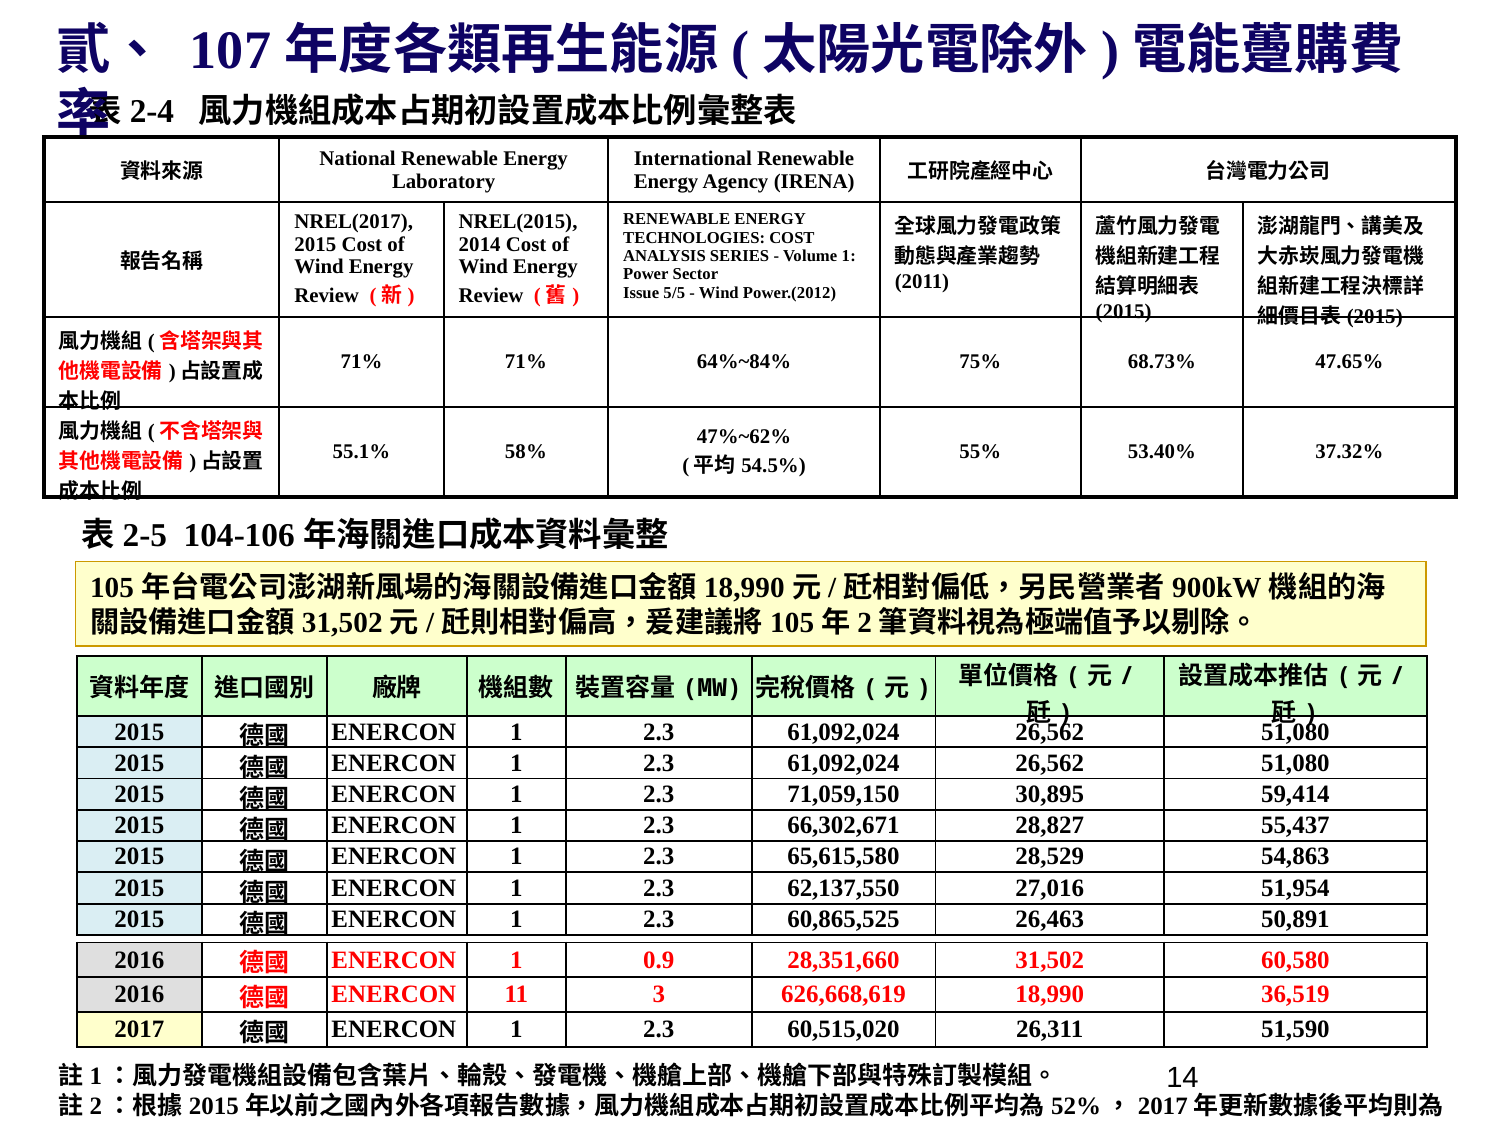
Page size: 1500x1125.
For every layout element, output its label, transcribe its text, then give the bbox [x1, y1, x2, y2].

table_cell 30,895 [936, 779, 1163, 809]
table_cell 報告名稱 [46, 203, 278, 316]
table_header 工研院產經中心 [881, 139, 1080, 201]
table_cell 1 [468, 873, 565, 903]
table_cell 58% [445, 408, 607, 495]
table_cell ENERCON [328, 842, 466, 871]
table_cell ENERCON [328, 873, 466, 903]
text_box 註1：風力發電機組設備包含葉片、輪殼、發電機、機艙上部、機艙下部與特殊訂製模組。 註2：根據2015年以前之國內外各項報告數據，風力機組成本占期初設置成本比例平均為52%，2017年更新數據後平均則為51%。 [43, 1052, 1483, 1125]
table_cell 51,080 [1165, 748, 1426, 778]
table_cell 62,137,550 [753, 873, 935, 903]
table_cell 德國 [203, 1013, 326, 1046]
table_cell 德國 [203, 779, 326, 809]
table_cell 風力機組(含塔架與其他機電設備)占設置成本比例 [46, 318, 278, 406]
text_box <編號> [1151, 1051, 1500, 1125]
table_cell 68.73% [1082, 318, 1242, 406]
table_cell 55.1% [280, 408, 443, 495]
table_cell 2.3 [567, 1013, 751, 1046]
table_header 28,351,660 [753, 943, 935, 976]
table_cell 澎湖龍門、講美及大赤崁風力發電機組新建工程決標詳細價目表(2015) [1244, 203, 1454, 316]
table_cell 11 [468, 978, 565, 1011]
table_cell 26,562 [936, 748, 1163, 778]
table_cell 61,092,024 [753, 748, 935, 778]
table_cell ENERCON [328, 1013, 466, 1046]
table_header 1 [468, 943, 565, 976]
table_cell 75% [881, 318, 1080, 406]
table_cell 2.3 [567, 748, 751, 778]
text_box 表2-4 風力機組成本占期初設置成本比例彙整表 [41, 90, 80, 135]
text_box 表2-4 風力機組成本占期初設置成本比例彙整表 [87, 90, 845, 135]
table_header 德國 [203, 943, 326, 976]
table_cell ENERCON [328, 748, 466, 778]
table_header 機組數 [468, 657, 565, 715]
table_cell 59,414 [1165, 779, 1426, 809]
table_cell 64%~84% [609, 318, 879, 406]
table_cell 2.3 [567, 717, 751, 746]
table_cell 55% [881, 408, 1080, 495]
table_cell 66,302,671 [753, 811, 935, 840]
table_cell 27,016 [936, 873, 1163, 903]
table_cell 2.3 [567, 779, 751, 809]
table_header 資料年度 [78, 657, 201, 715]
table_cell 51,590 [1165, 1013, 1426, 1046]
table_cell ENERCON [328, 905, 466, 934]
table_header 進口國別 [203, 657, 326, 715]
table_cell 71% [445, 318, 607, 406]
table_header 裝置容量(MW) [567, 657, 751, 715]
table_cell 71% [280, 318, 443, 406]
table_cell ENERCON [328, 779, 466, 809]
table_cell 2.3 [567, 873, 751, 903]
table_cell 51,954 [1165, 873, 1426, 903]
table_cell 2015 [78, 842, 201, 871]
table_cell 2016 [78, 978, 201, 1011]
table_cell 2.3 [567, 842, 751, 871]
table_cell 61,092,024 [753, 717, 935, 746]
table_cell 德國 [203, 748, 326, 778]
table_header International Renewable Energy Agency (IRENA) [609, 139, 879, 201]
table_cell 2015 [78, 873, 201, 903]
table_cell 1 [468, 717, 565, 746]
table_cell NREL(2015), 2014 Cost of Wind Energy Review (舊) [445, 203, 607, 316]
table_cell 1 [468, 842, 565, 871]
table_cell 德國 [203, 811, 326, 840]
table_cell 37.32% [1244, 408, 1454, 495]
table_cell 626,668,619 [753, 978, 935, 1011]
table_header 完稅價格(元) [753, 657, 935, 715]
table_cell 36,519 [1165, 978, 1426, 1011]
table_cell ENERCON [328, 811, 466, 840]
table_cell NREL(2017), 2015 Cost of Wind Energy Review (新) [280, 203, 443, 316]
table_header 單位價格(元/瓩) [936, 657, 1163, 715]
table_cell 26,311 [936, 1013, 1163, 1046]
table_header 設置成本推估(元/瓩) [1165, 657, 1426, 715]
table_cell 2015 [78, 811, 201, 840]
table_header 60,580 [1165, 943, 1426, 976]
table_header 0.9 [567, 943, 751, 976]
table_cell 1 [468, 1013, 565, 1046]
table_cell 德國 [203, 717, 326, 746]
table_cell 全球風力發電政策動態與產業趨勢(2011) [881, 203, 1080, 316]
table_cell 60,515,020 [753, 1013, 935, 1046]
table_cell 1 [468, 811, 565, 840]
table_cell 51,080 [1165, 717, 1426, 746]
table_cell 60,865,525 [753, 905, 935, 934]
text_box 表2-5 104-106年海關進口成本資料彙整 [66, 505, 1129, 561]
table_header 2016 [78, 943, 201, 976]
table_header 台灣電力公司 [1082, 139, 1454, 201]
table_cell 28,529 [936, 842, 1163, 871]
table_cell 54,863 [1165, 842, 1426, 871]
table_cell 26,562 [936, 717, 1163, 746]
table_cell 18,990 [936, 978, 1163, 1011]
table_cell 1 [468, 905, 565, 934]
table_cell 2.3 [567, 811, 751, 840]
table_cell 2015 [78, 779, 201, 809]
table_cell 2.3 [567, 905, 751, 934]
text_box 貳、 107年度各類再生能源(太陽光電除外)電能躉購費率 [41, 7, 1459, 90]
table_cell RENEWABLE ENERGY TECHNOLOGIES: COST ANALYSIS SERIES - Volume 1: Power Sector Issue 5/5 - Wind Power.(2012) [609, 203, 879, 316]
table_cell 47%~62% (平均54.5%) [609, 408, 879, 495]
table_cell 55,437 [1165, 811, 1426, 840]
table_cell 風力機組(不含塔架與其他機電設備)占設置成本比例 [46, 408, 278, 495]
table_cell 蘆竹風力發電機組新建工程結算明細表(2015) [1082, 203, 1242, 316]
table_cell 26,463 [936, 905, 1163, 934]
table_cell 德國 [203, 873, 326, 903]
table_cell 德國 [203, 842, 326, 871]
table_header National Renewable Energy Laboratory [280, 139, 607, 201]
table_cell 2015 [78, 905, 201, 934]
table_cell 3 [567, 978, 751, 1011]
table_cell ENERCON [328, 717, 466, 746]
table_cell 1 [468, 748, 565, 778]
text_box 105年台電公司澎湖新風場的海關設備進口金額18,990元/瓩相對偏低，另民營業者900kW機組的海關設備進口金額31,502元/瓩則相對偏高，爰建議將105年2筆資料視為極端值予以剔除。 [75, 561, 1426, 647]
table_cell 2017 [78, 1013, 201, 1046]
table_cell 2015 [78, 748, 201, 778]
table_cell 2015 [78, 717, 201, 746]
table_header 31,502 [936, 943, 1163, 976]
table_cell 71,059,150 [753, 779, 935, 809]
table_header 廠牌 [328, 657, 466, 715]
table_cell 47.65% [1244, 318, 1454, 406]
table_header ENERCON [328, 943, 466, 976]
table_cell 德國 [203, 905, 326, 934]
table_cell 1 [468, 779, 565, 809]
table_cell 50,891 [1165, 905, 1426, 934]
table_cell 65,615,580 [753, 842, 935, 871]
table_header 資料來源 [46, 139, 278, 201]
table_cell 28,827 [936, 811, 1163, 840]
table_cell ENERCON [328, 978, 466, 1011]
table_cell 53.40% [1082, 408, 1242, 495]
table_cell 德國 [203, 978, 326, 1011]
